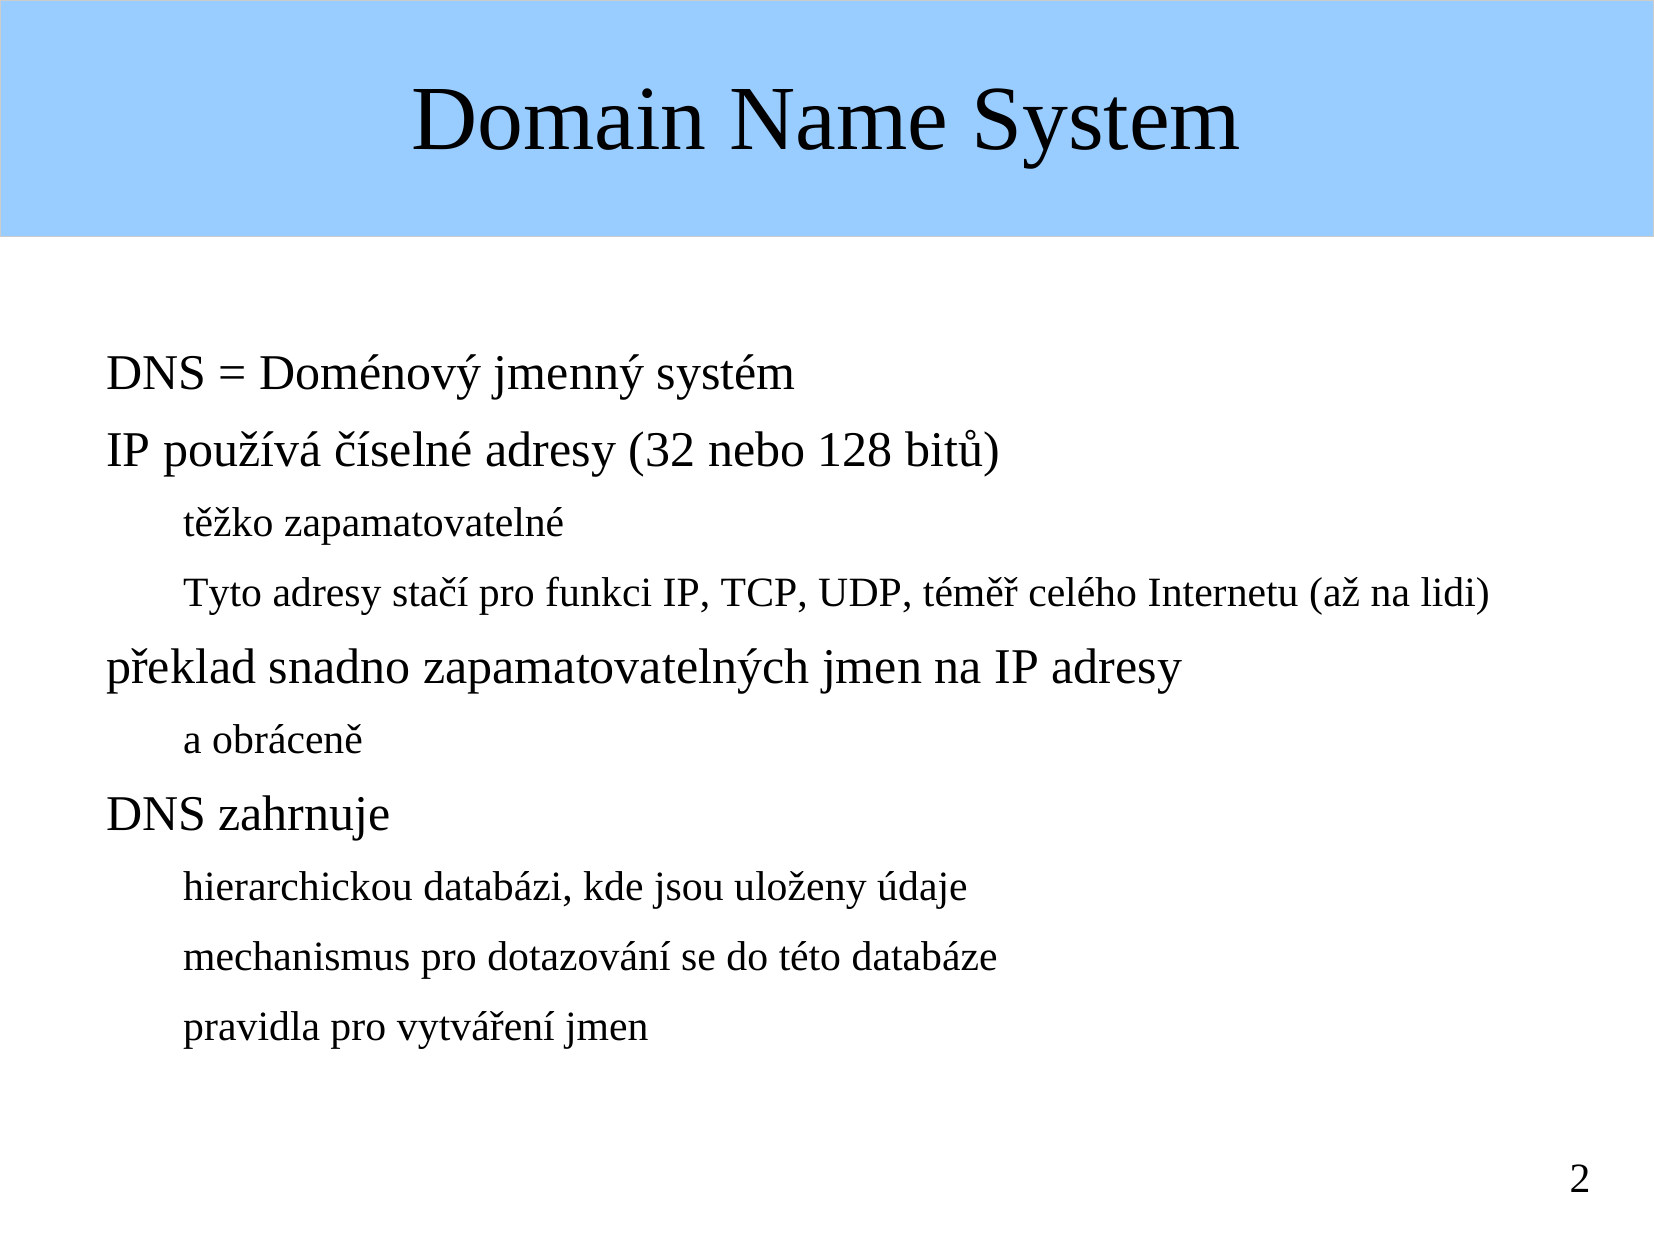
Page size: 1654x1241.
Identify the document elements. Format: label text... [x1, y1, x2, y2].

list DNS = Doménový jmenný systém IP používá číselné adresy (32 nebo 128 bitů) těžko zapamatovatelné Tyto adresy stačí pro funkci IP, TCP, UDP, téměř celého Internetu (až na lidi) překlad snadno zapamatovatelných jmen na IP adresy a obráceně DNS zahrnuje hierarchickou databázi, kde jsou uloženy údaje mechanismus pro dotazování se do této databáze pravidla pro vytváření jmen [88, 344, 1565, 1050]
title Domain Name System [0, 0, 1654, 237]
